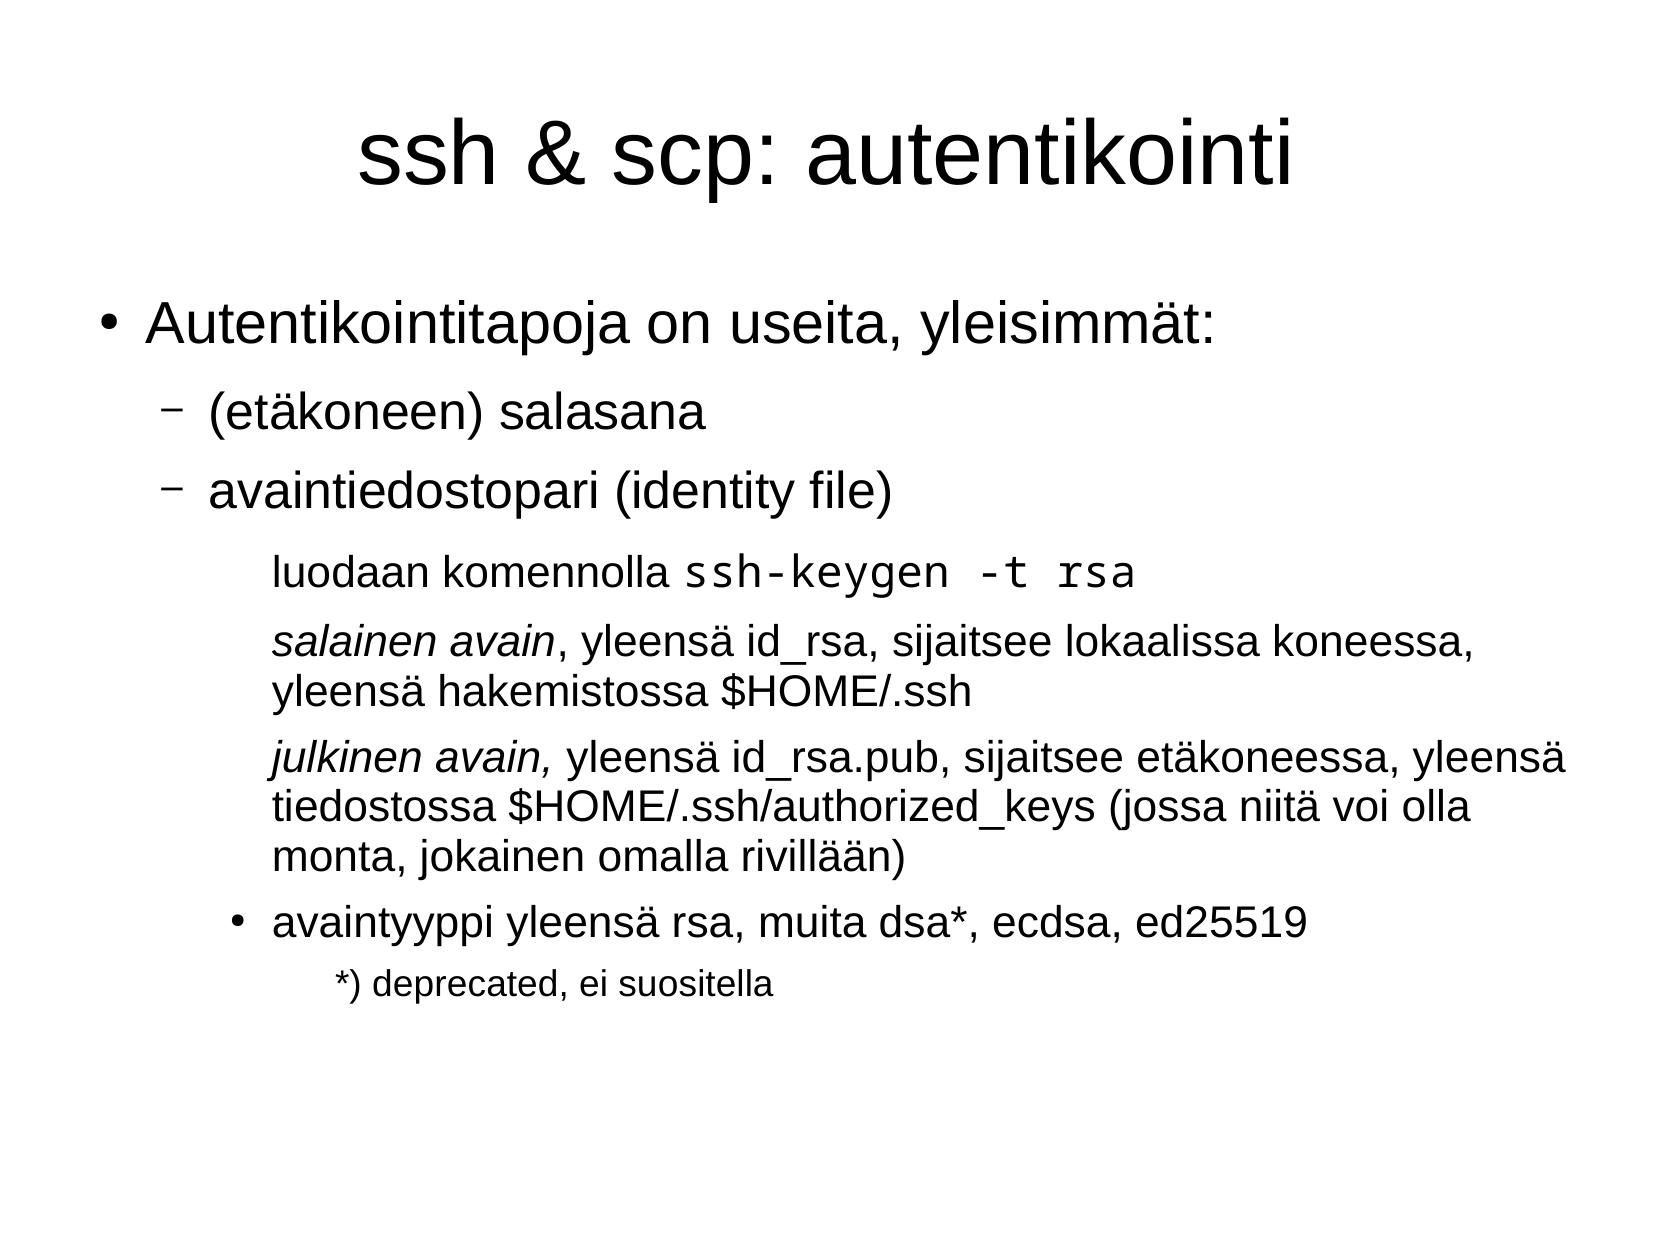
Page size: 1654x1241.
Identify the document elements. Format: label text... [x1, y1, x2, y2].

list Autentikointitapoja on useita, yleisimmät: (etäkoneen) salasana avaintiedostopari (identity file) luodaan komennolla ssh-keygen -t rsa salainen avain, yleensä id_rsa, sijaitsee lokaalissa koneessa, yleensä hakemistossa $HOME/.ssh julkinen avain, yleensä id_rsa.pub, sijaitsee etäkoneessa, yleensä tiedostossa $HOME/.ssh/authorized_keys (jossa niitä voi olla monta, jokainen omalla rivillään) avaintyyppi yleensä rsa, muita dsa*, ecdsa, ed25519 *) deprecated, ei suositella [82, 290, 1571, 1010]
title ssh & scp: autentikointi [82, 49, 1571, 257]
